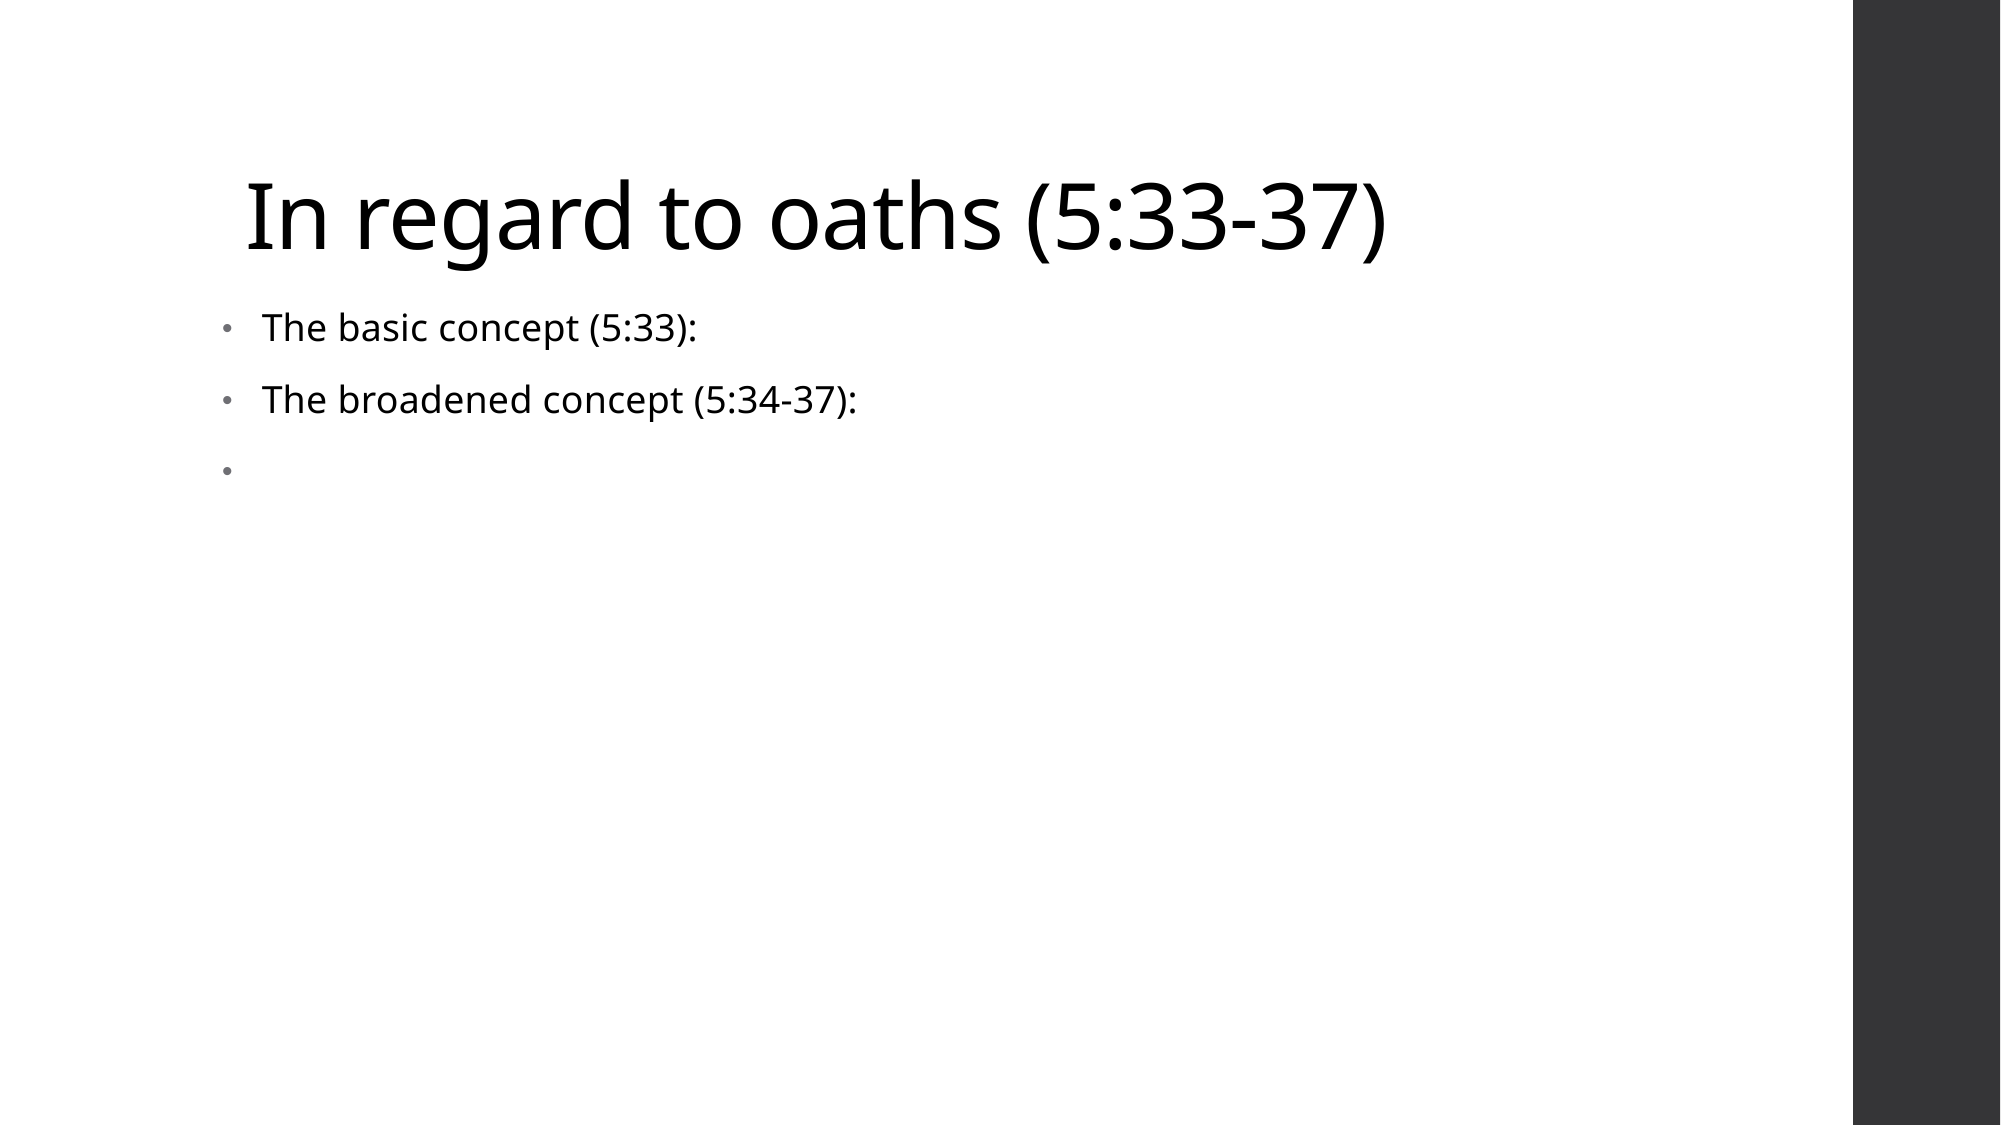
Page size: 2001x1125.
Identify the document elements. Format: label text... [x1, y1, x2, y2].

title In regard to oaths (5:33-37) [206, 60, 1797, 278]
list The basic concept (5:33): The broadened concept (5:34-37): [206, 299, 1617, 1014]
